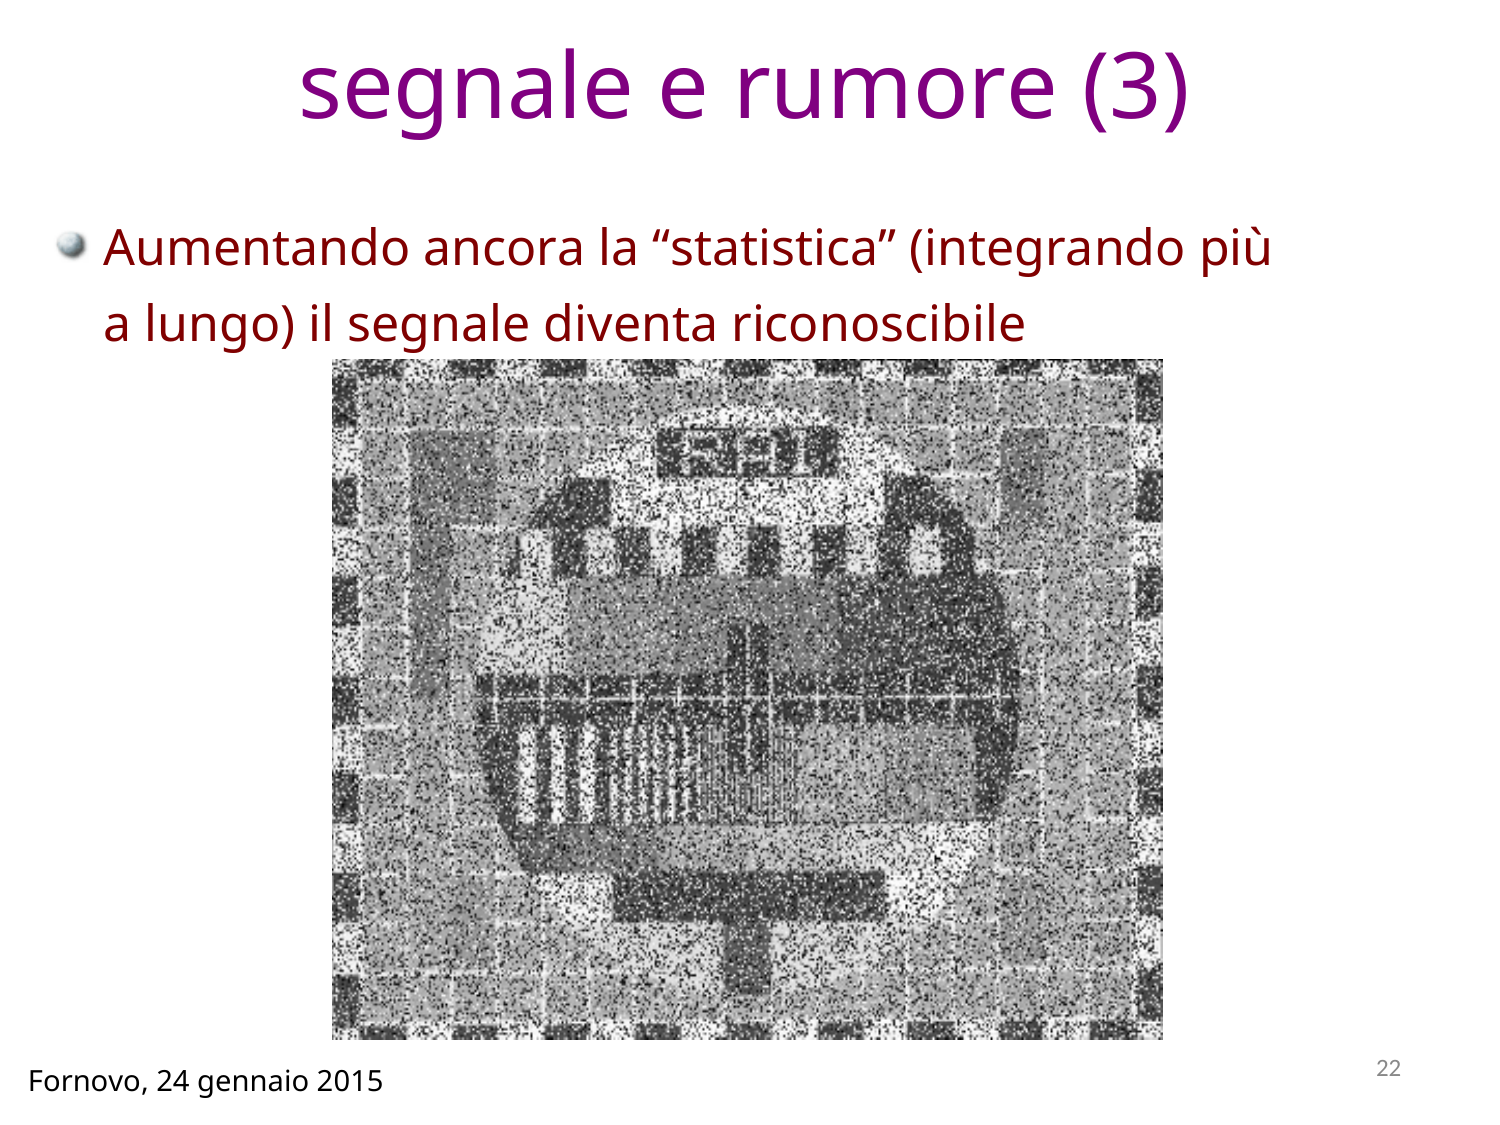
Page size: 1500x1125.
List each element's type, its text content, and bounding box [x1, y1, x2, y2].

picture [332, 359, 1163, 1040]
text_box <numero> [1074, 1042, 1417, 1095]
title segnale e rumore (3) [34, 25, 1454, 151]
list Aumentando ancora la “statistica” (integrando più a lungo) il segnale diventa riconoscibile [49, 199, 1316, 588]
